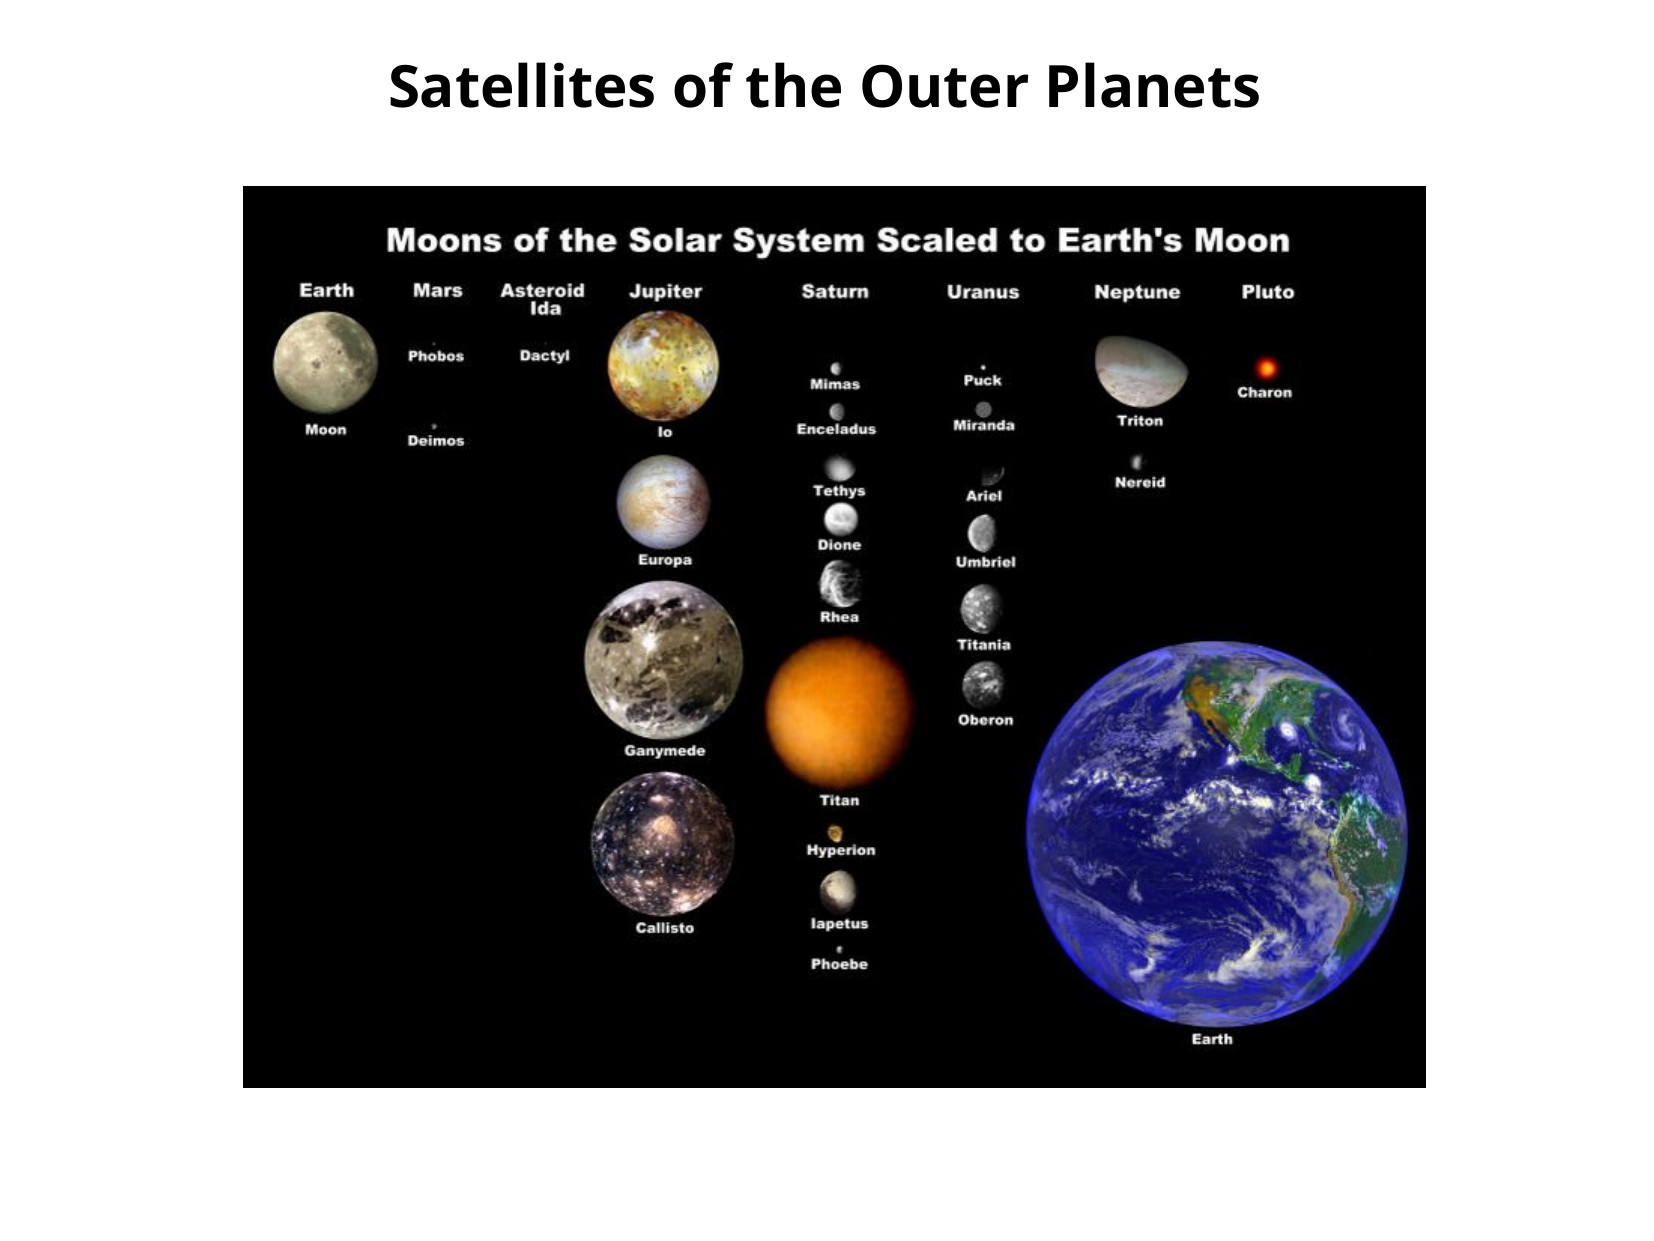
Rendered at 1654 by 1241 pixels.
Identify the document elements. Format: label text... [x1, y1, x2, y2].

picture [243, 186, 1426, 1088]
text_box Satellites of the Outer Planets [262, 37, 1388, 134]
